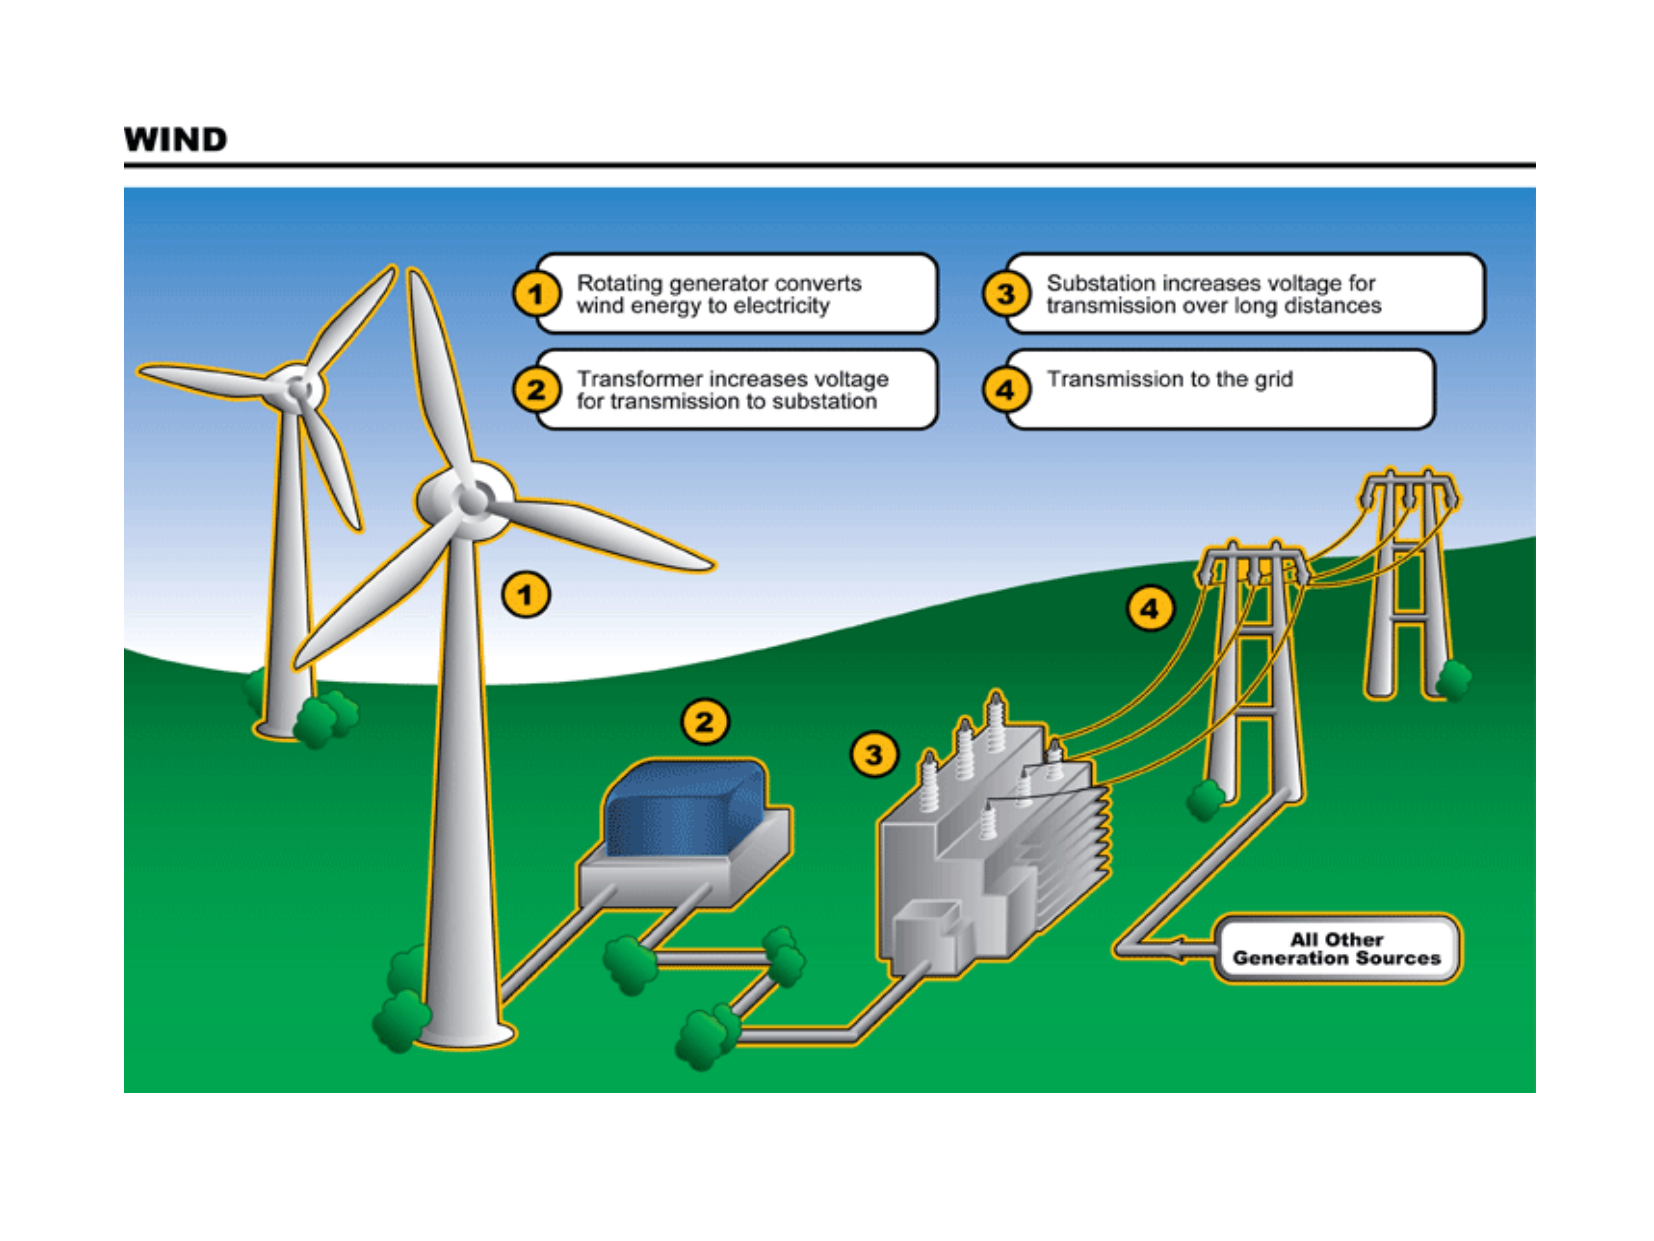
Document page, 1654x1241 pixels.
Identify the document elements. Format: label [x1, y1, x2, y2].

picture [124, 118, 1536, 1093]
